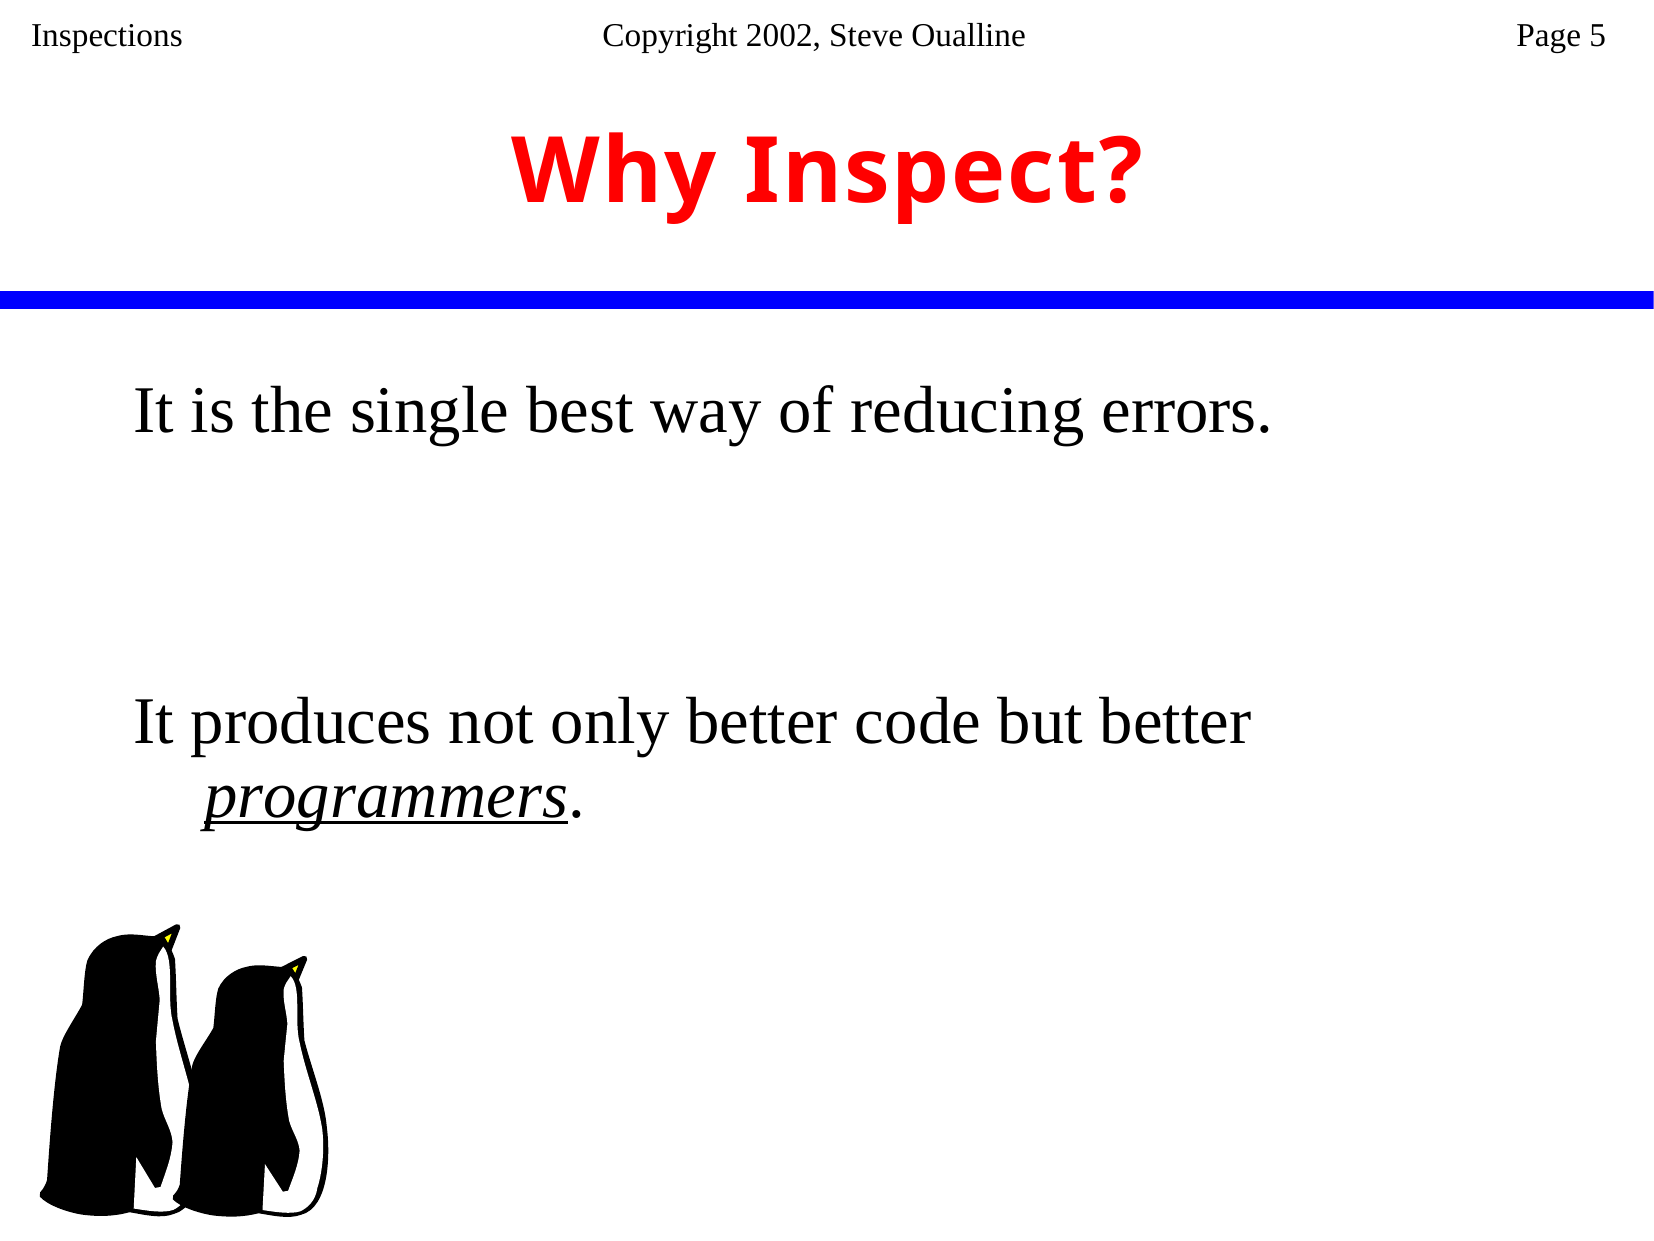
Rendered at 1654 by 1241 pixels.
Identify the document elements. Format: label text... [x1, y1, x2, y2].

title Why Inspect? [121, 66, 1534, 269]
list It is the single best way of reducing errors. It produces not only better code but better programmers. [121, 372, 1534, 919]
